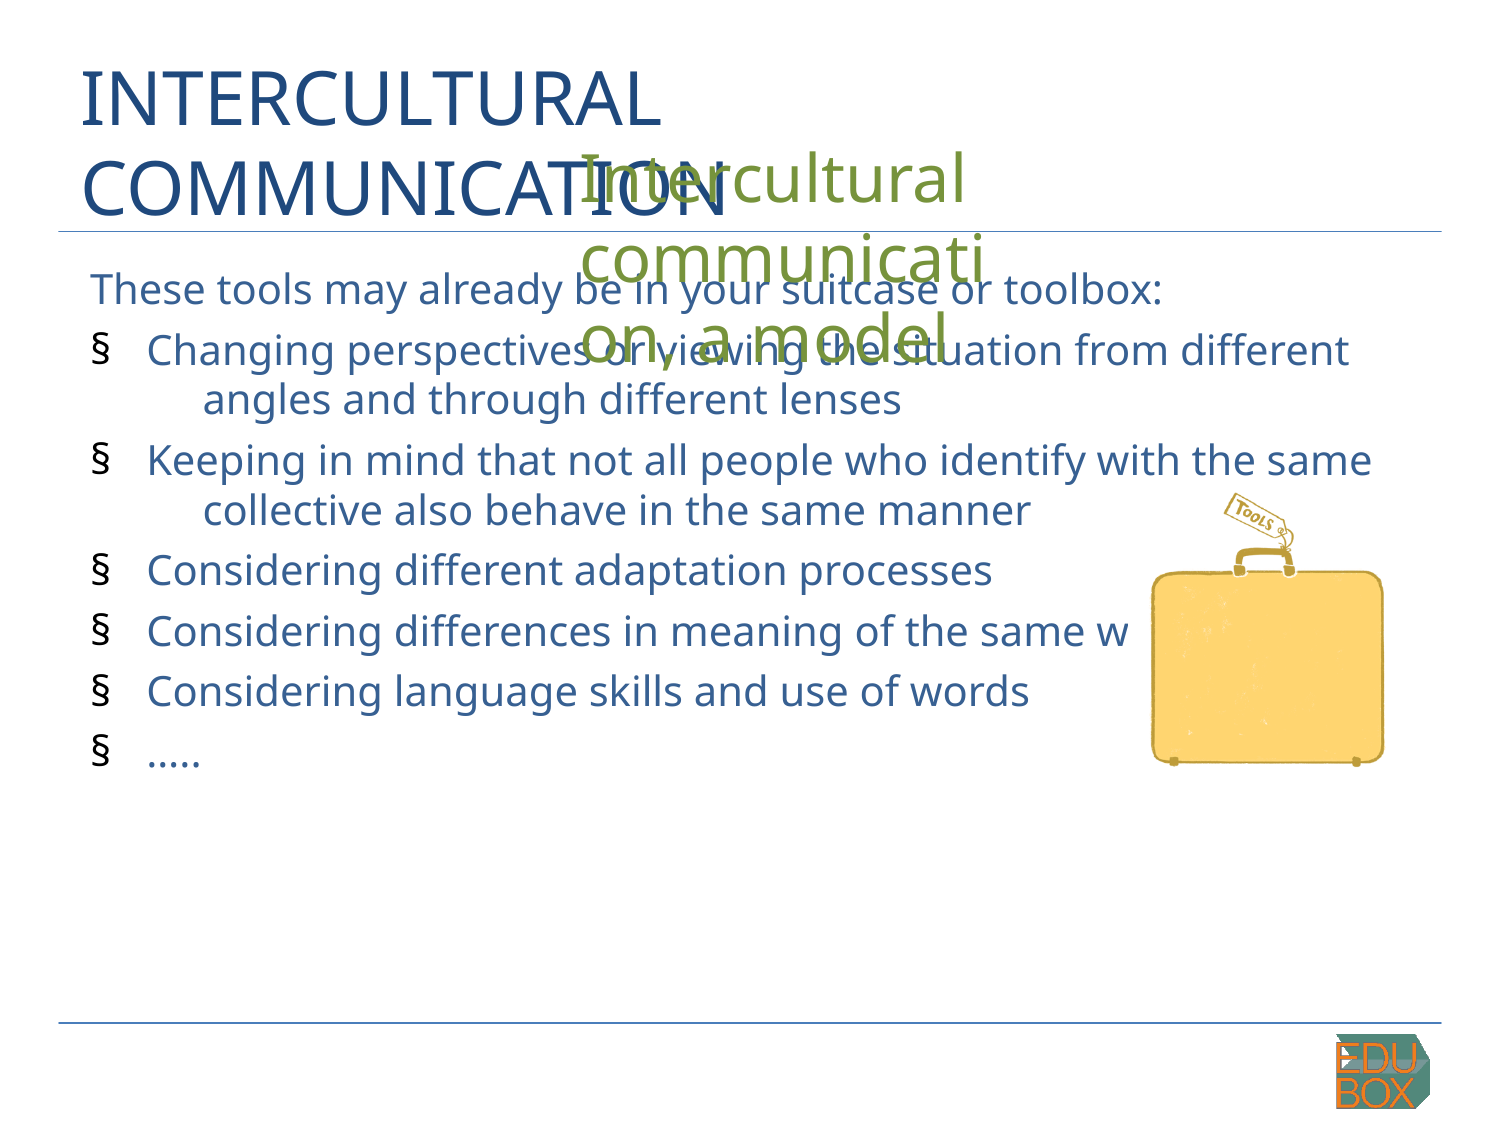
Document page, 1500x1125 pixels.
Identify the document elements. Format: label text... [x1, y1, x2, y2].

picture [1328, 1028, 1437, 1114]
title INTERCULTURAL COMMUNICATION [64, 42, 1426, 153]
picture [1128, 479, 1409, 781]
list These tools may already be in your suitcase or toolbox: Changing perspectives or viewing the situation from different angles and through different lenses Keeping in mind that not all people who identify with the same collective also behave in the same manner Considering different adaptation processes Considering differences in meaning of the same word Considering language skills and use of words ….. [75, 255, 1426, 1005]
list Intercultural communication, a model [64, 127, 1294, 247]
